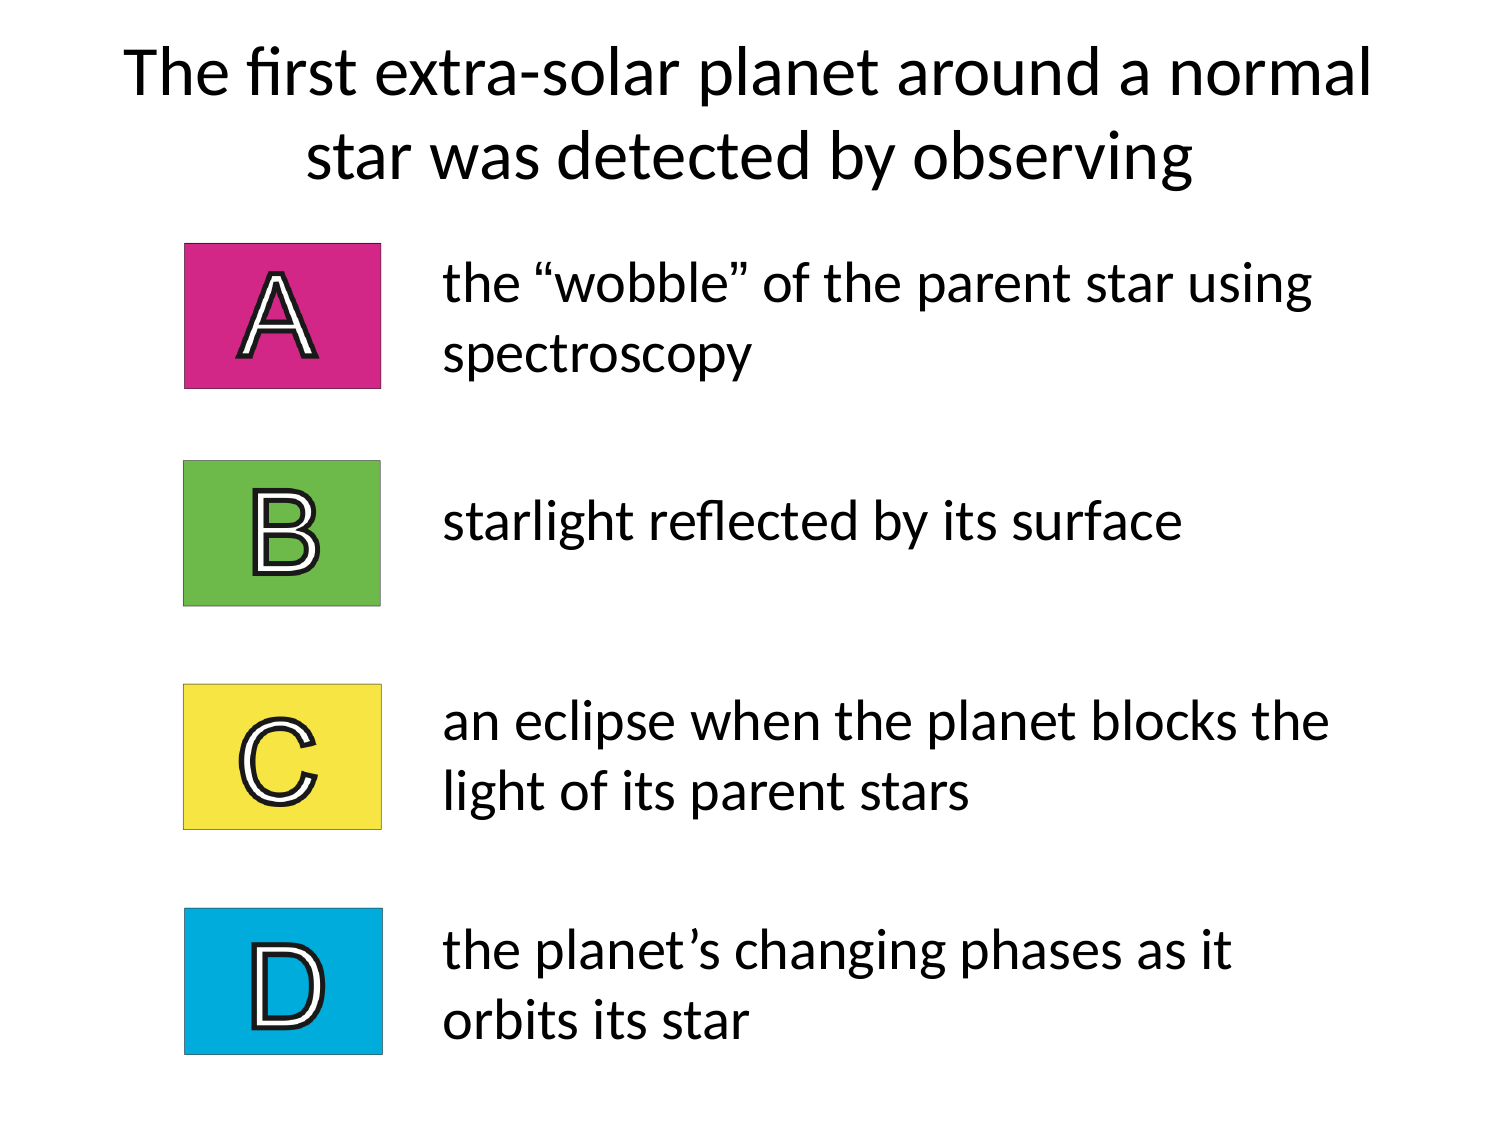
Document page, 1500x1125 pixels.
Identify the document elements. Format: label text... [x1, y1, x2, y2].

text_box The first extra-solar planet around a normal star was detected by observing [74, 15, 1425, 203]
text_box the planet’s changing phases as it orbits its star [427, 903, 1383, 1059]
text_box starlight reflected by its surface [427, 474, 1392, 560]
text_box an eclipse when the planet blocks the light of its parent stars [427, 674, 1392, 830]
picture [182, 240, 383, 391]
picture [181, 682, 383, 831]
picture [183, 906, 384, 1056]
text_box the “wobble” of the parent star using spectroscopy [427, 236, 1383, 392]
picture [181, 458, 382, 608]
